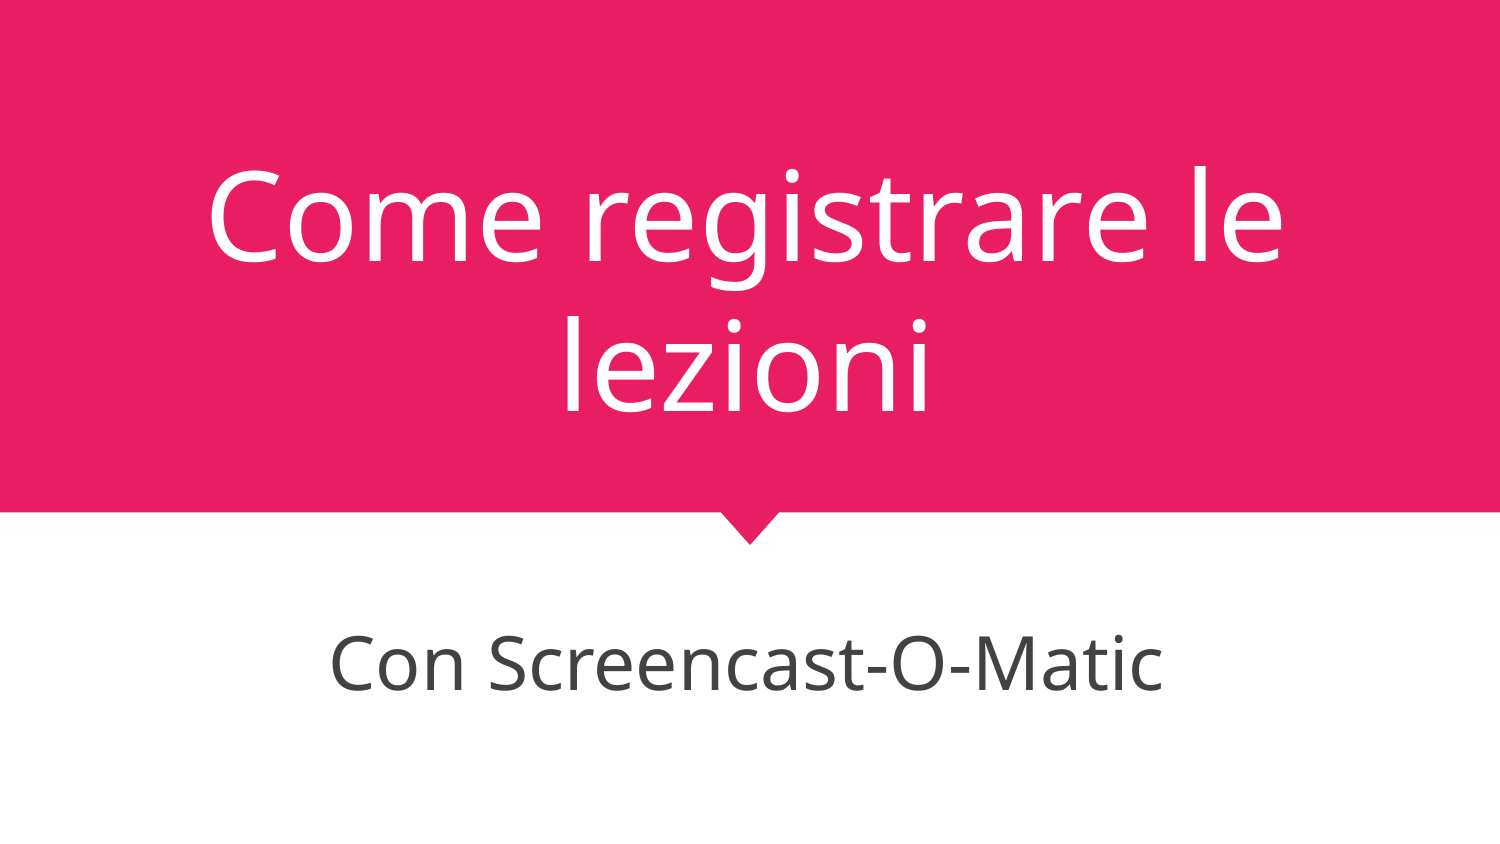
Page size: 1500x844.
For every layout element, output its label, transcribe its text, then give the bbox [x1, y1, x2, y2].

subtitle Con Screencast-O-Matic [67, 557, 1427, 765]
title Come registrare le lezioni [67, 105, 1427, 452]
